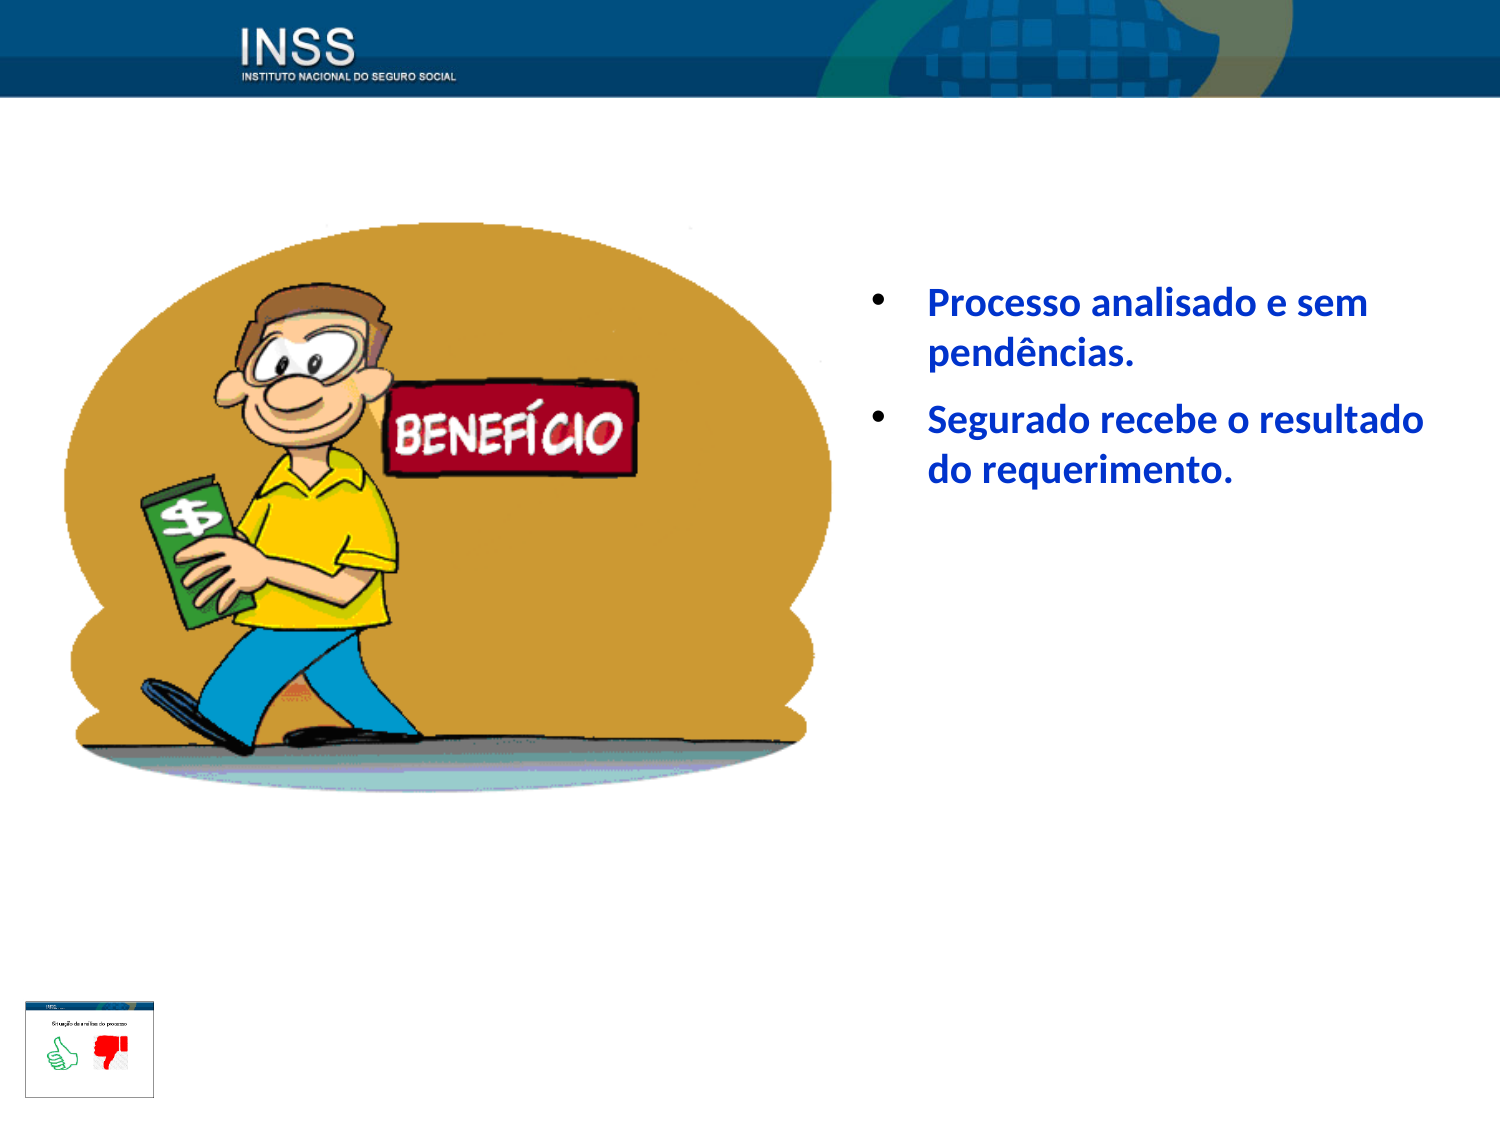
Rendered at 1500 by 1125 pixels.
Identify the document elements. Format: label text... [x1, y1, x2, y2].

picture [23, 999, 156, 1101]
list Processo analisado e sem pendências. Segurado recebe o resultado do requerimento. [856, 267, 1483, 1010]
picture [0, 0, 1500, 98]
picture [53, 213, 845, 823]
